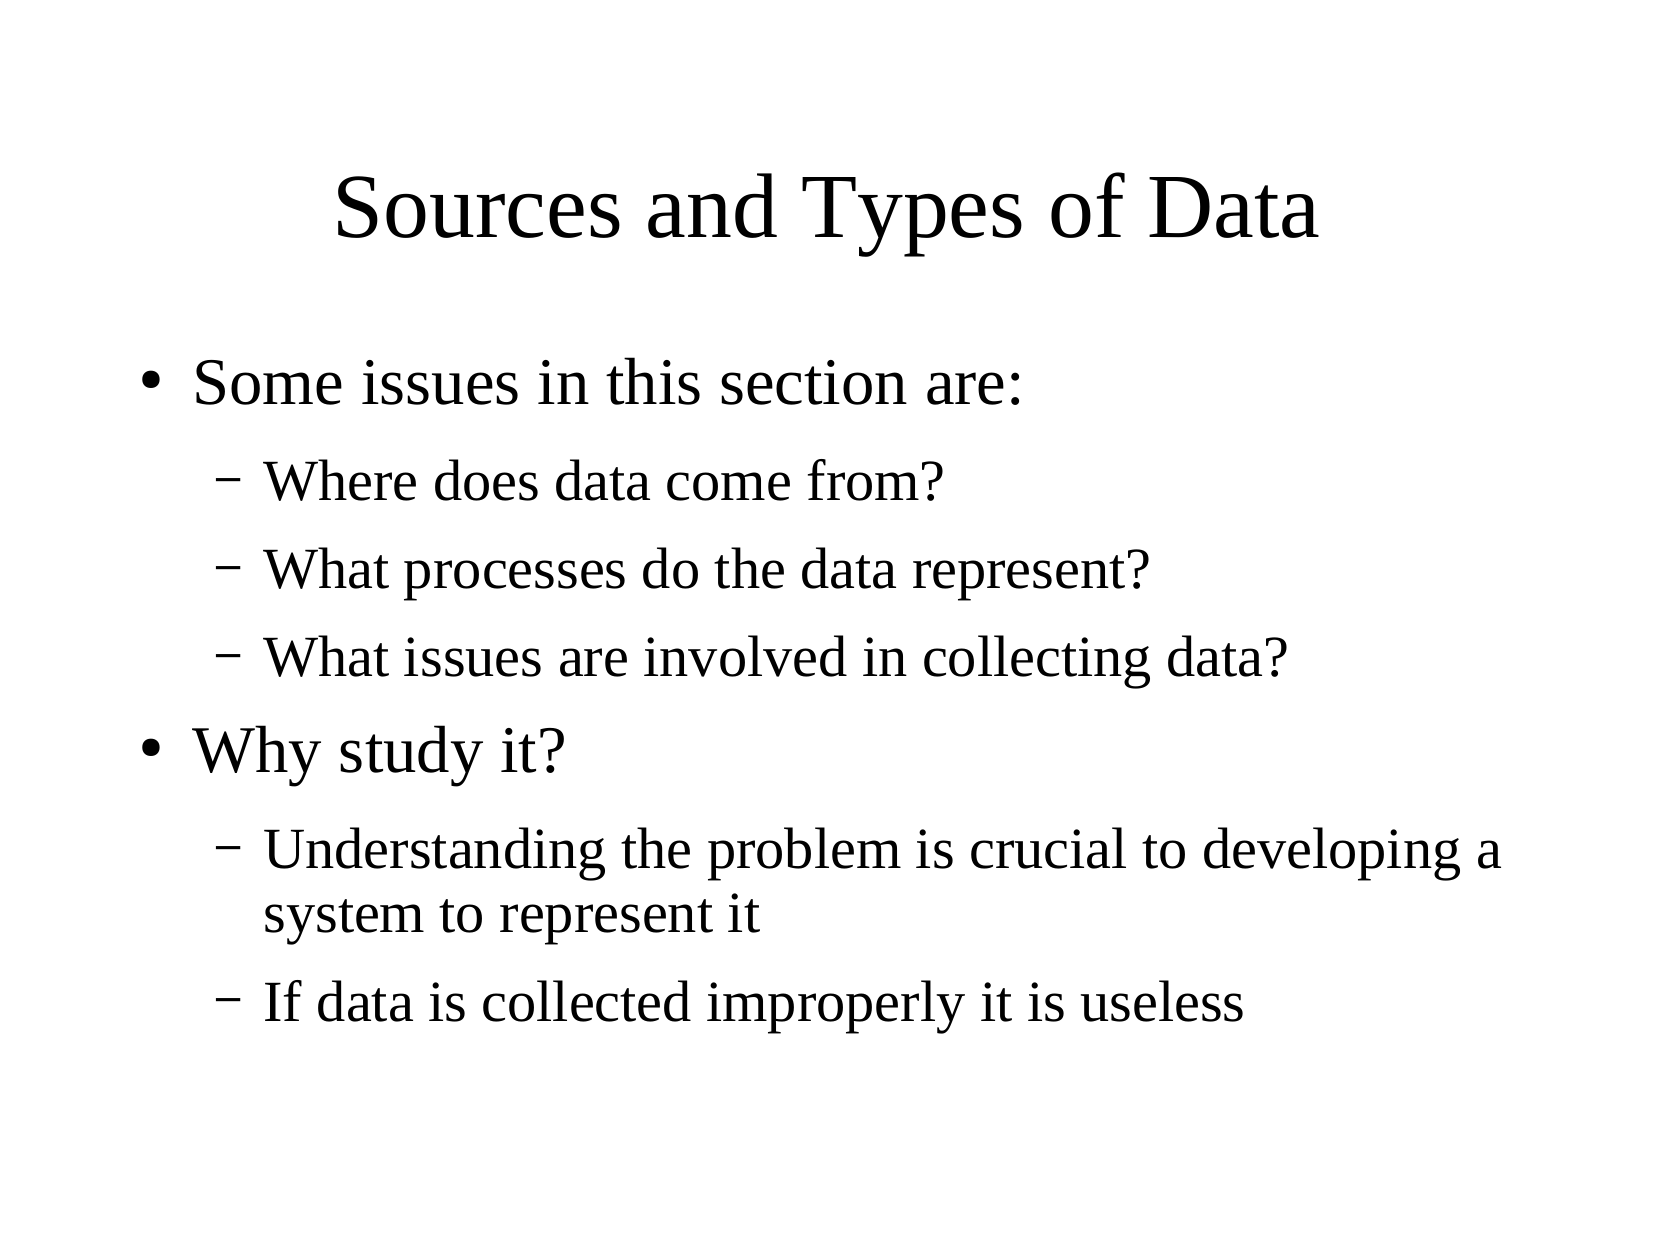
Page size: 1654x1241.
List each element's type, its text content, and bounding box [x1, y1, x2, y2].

list Some issues in this section are: Where does data come from? What processes do the data represent? What issues are involved in collecting data? Why study it? Understanding the problem is crucial to developing a system to represent it If data is collected improperly it is useless [121, 344, 1534, 1127]
title Sources and Types of Data [121, 102, 1534, 311]
